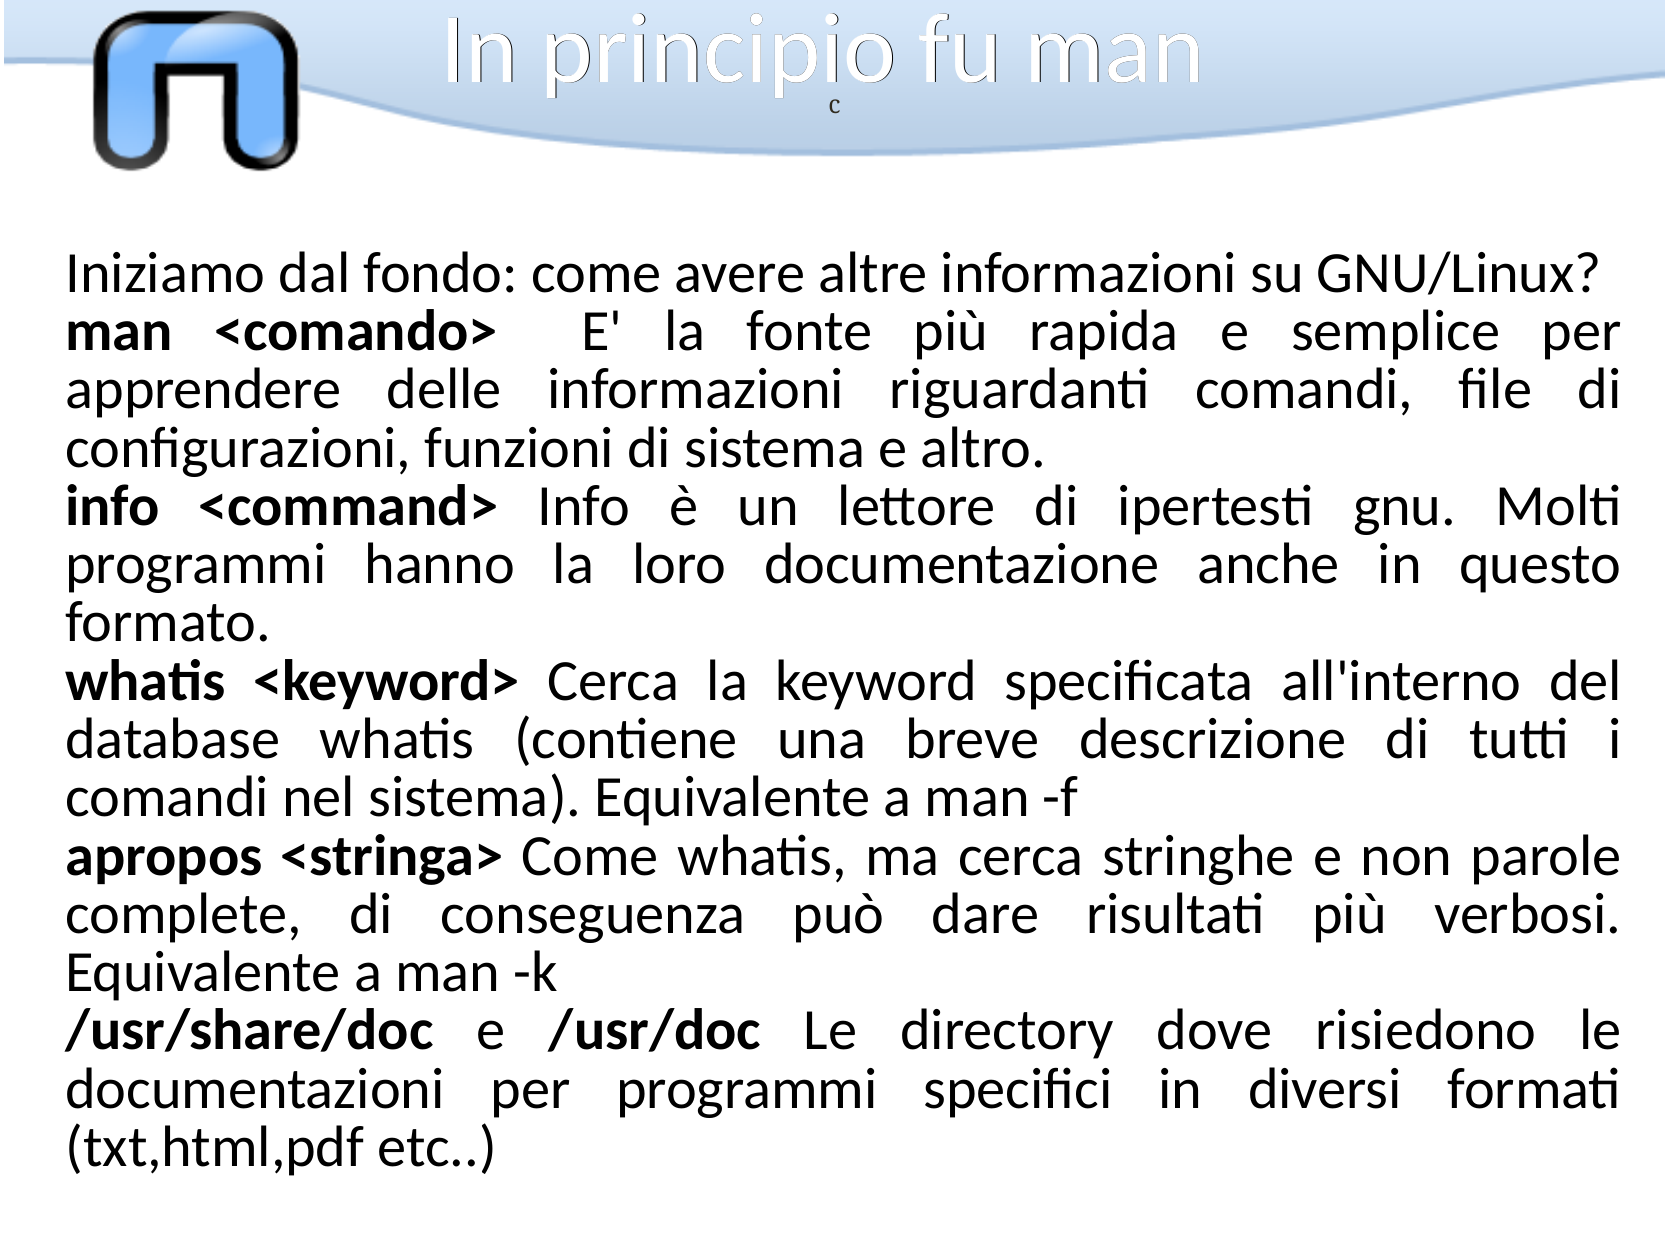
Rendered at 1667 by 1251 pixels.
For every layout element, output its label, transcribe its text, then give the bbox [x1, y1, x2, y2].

picture [0, 0, 1667, 1251]
list Iniziamo dal fondo: come avere altre informazioni su GNU/Linux? man <comando> E' la fonte più rapida e semplice per apprendere delle informazioni riguardanti comandi, file di configurazioni, funzioni di sistema e altro. info <command> Info è un lettore di ipertesti gnu. Molti programmi hanno la loro documentazione anche in questo formato. whatis <keyword> Cerca la keyword specificata all'interno del database whatis (contiene una breve descrizione di tutti i comandi nel sistema). Equivalente a man -f apropos <stringa> Come whatis, ma cerca stringhe e non parole complete, di conseguenza può dare risultati più verbosi. Equivalente a man -k /usr/share/doc e /usr/doc Le directory dove risiedono le documentazioni per programmi specifici in diversi formati (txt,html,pdf etc..) [17, 242, 1629, 1191]
text_box In principio fu man [425, 0, 1461, 229]
